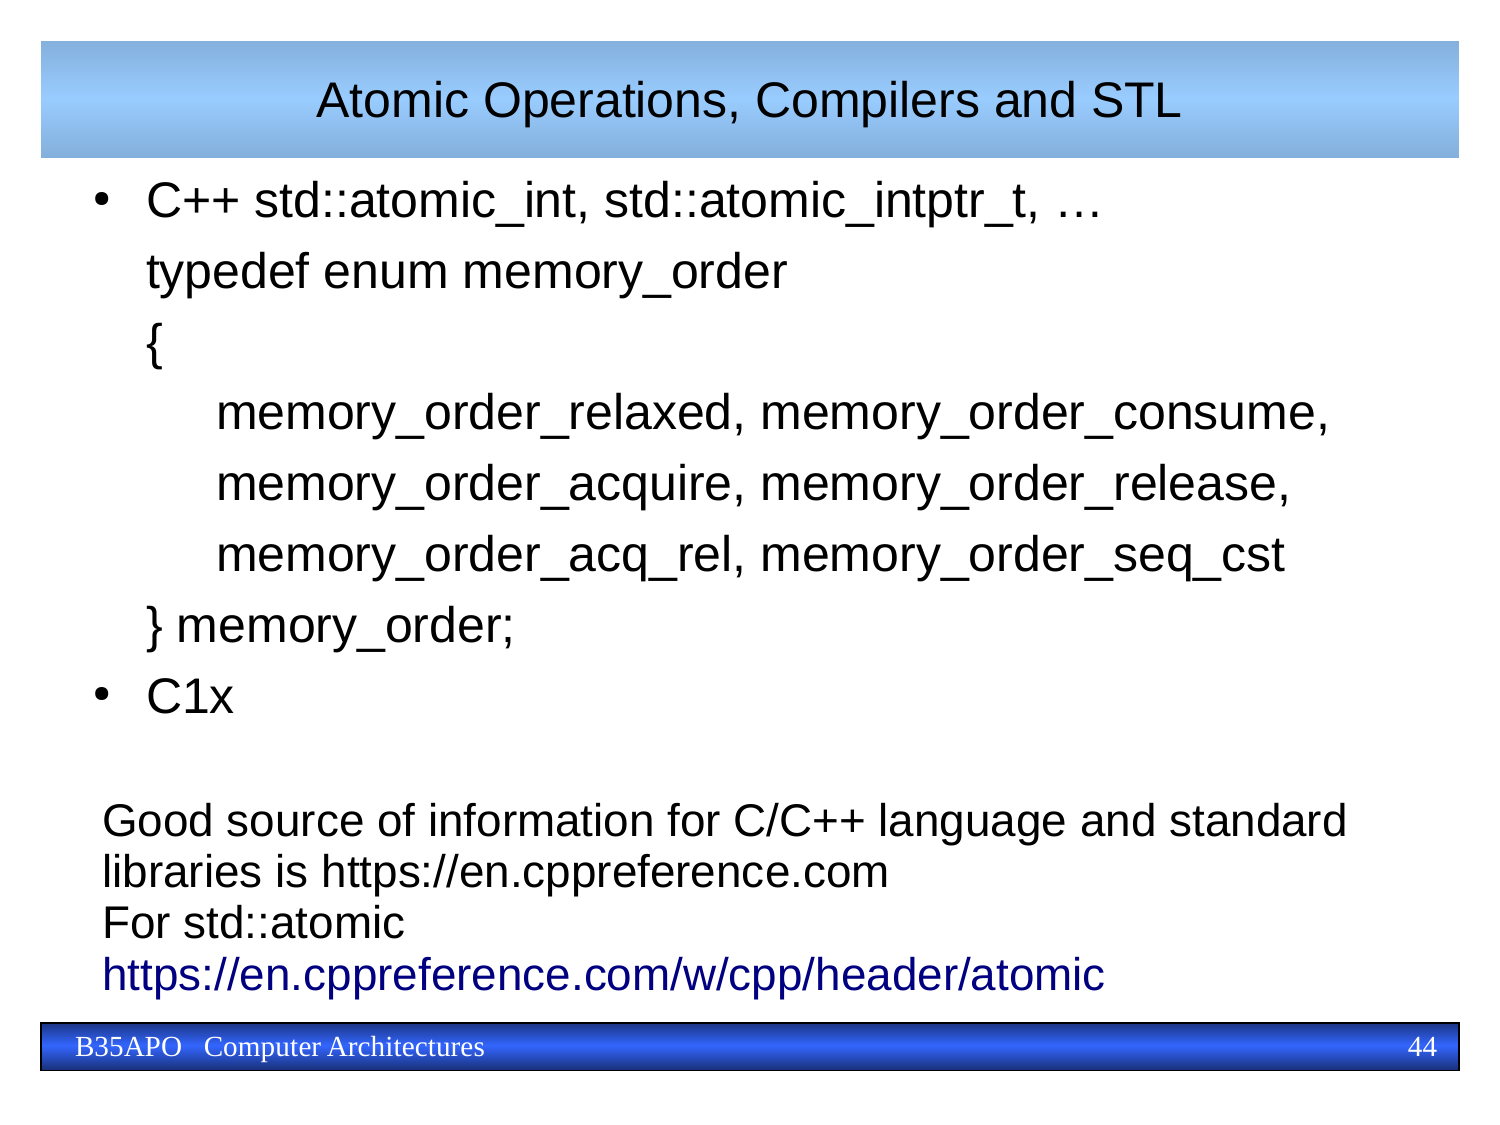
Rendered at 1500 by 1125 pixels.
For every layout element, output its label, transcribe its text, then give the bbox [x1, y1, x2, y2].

title Atomic Operations, Compilers and STL [41, 41, 1459, 158]
list C++ std::atomic_int, std::atomic_intptr_t, … typedef enum memory_order { memory_order_relaxed, memory_order_consume, memory_order_acquire, memory_order_release, memory_order_acq_rel, memory_order_seq_cst } memory_order; C1x [75, 172, 1426, 916]
text_box Good source of information for C/C++ language and standard libraries is https://en.cppreference.com For std::atomic https://en.cppreference.com/w/cpp/header/atomic [87, 787, 1426, 1008]
